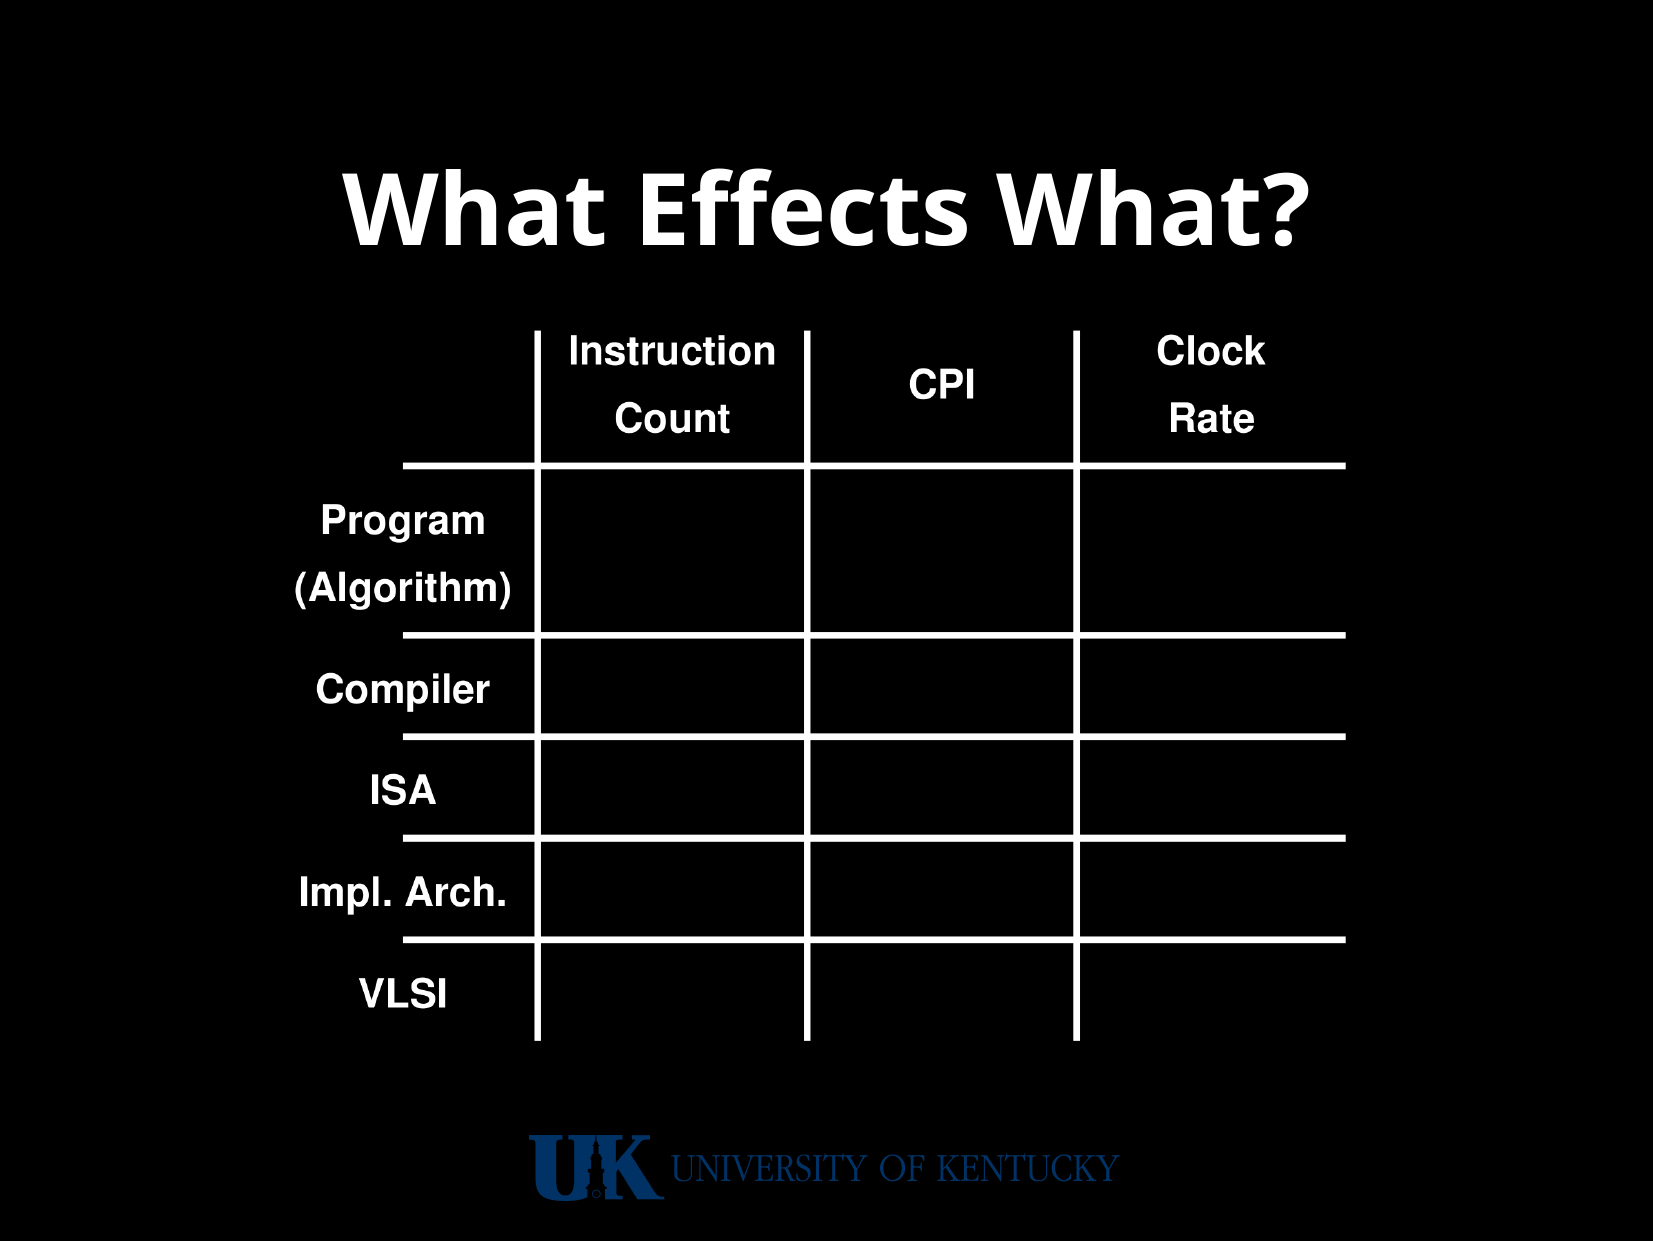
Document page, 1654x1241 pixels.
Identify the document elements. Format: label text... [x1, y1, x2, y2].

subtitle [74, 262, 1575, 1163]
picture [529, 1135, 1120, 1201]
title What Effects What? [121, 102, 1533, 262]
picture [295, 330, 1346, 1041]
